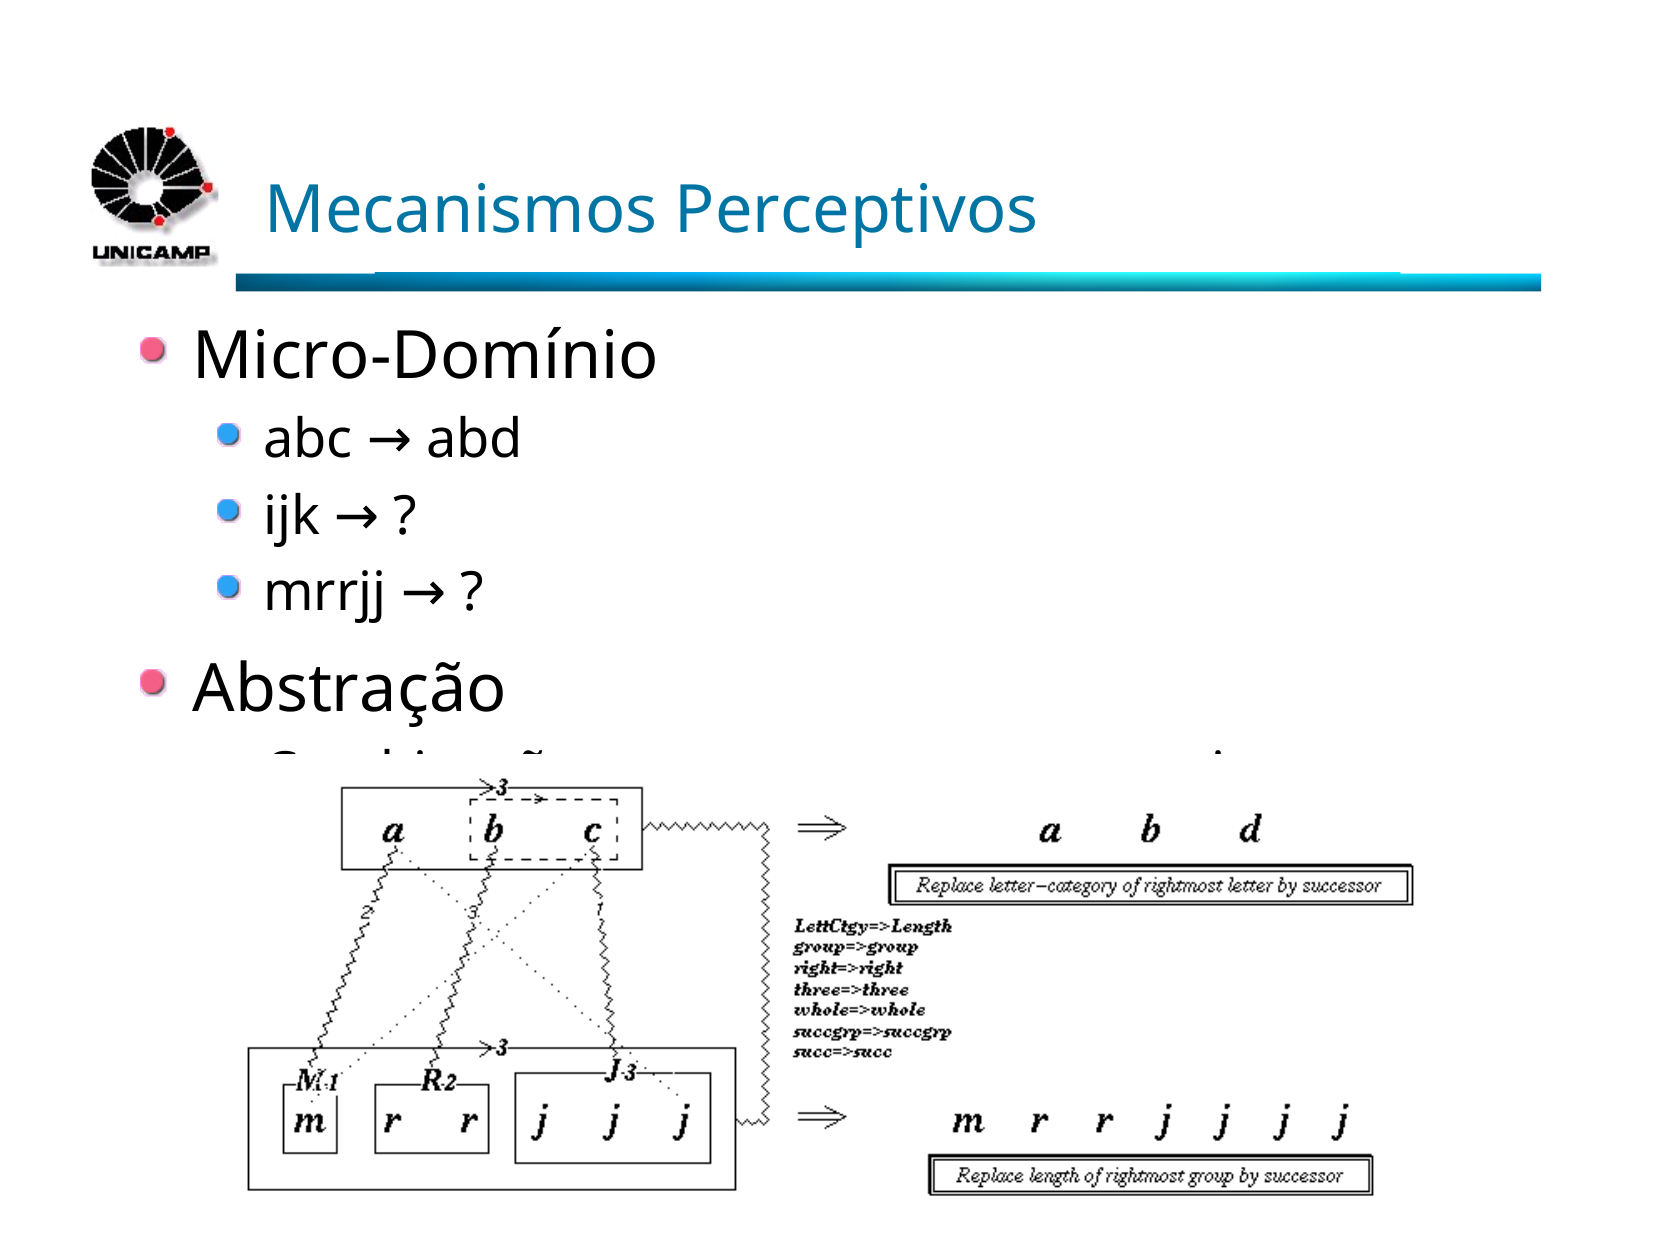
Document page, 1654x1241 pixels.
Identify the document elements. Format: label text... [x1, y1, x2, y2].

title Mecanismos Perceptivos [264, 57, 1534, 250]
list Micro-Domínio abc → abd ijk → ? mrrjj → ? Abstração Combinação entre partes em categorias [121, 309, 1534, 1167]
picture [213, 754, 1447, 1211]
picture [125, 272, 1654, 295]
